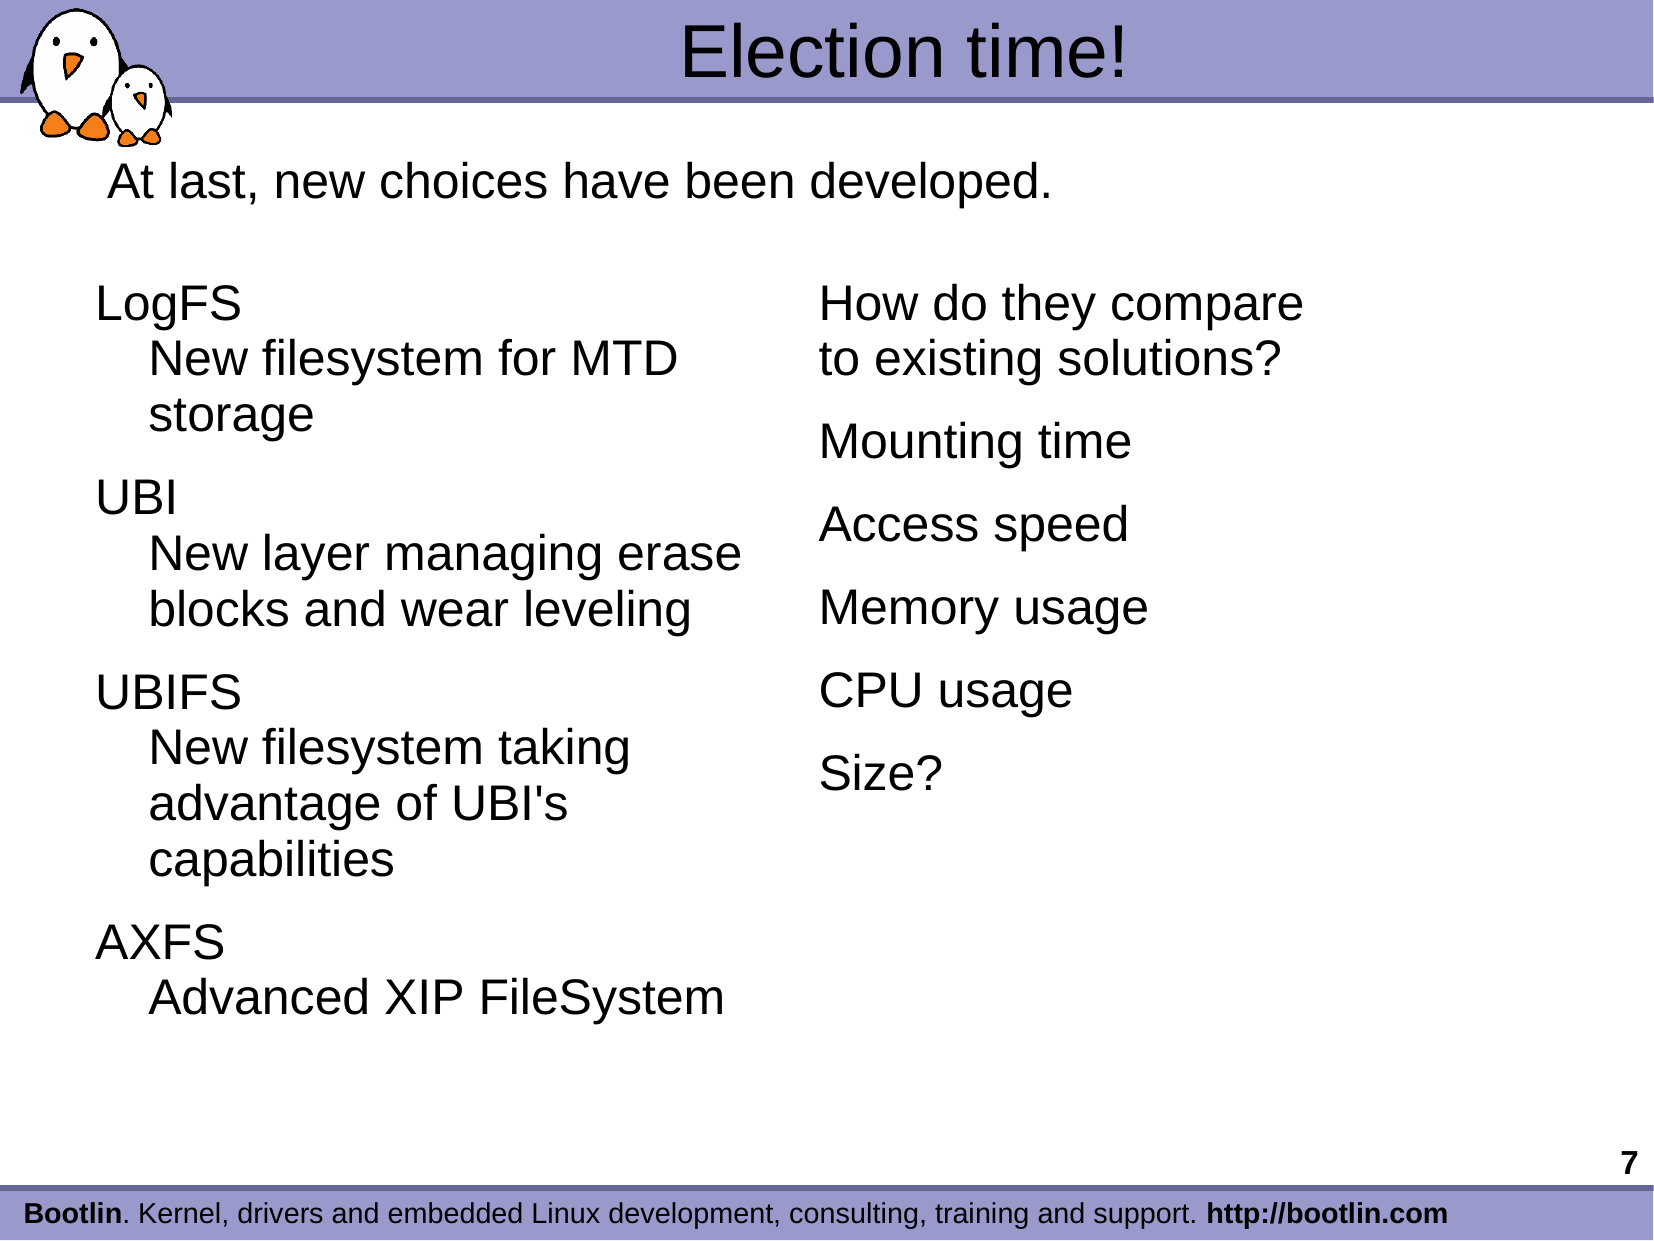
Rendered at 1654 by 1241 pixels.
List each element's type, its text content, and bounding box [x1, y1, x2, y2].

title Election time! [178, 5, 1631, 97]
list LogFS New filesystem for MTD storage UBI New layer managing erase blocks and wear leveling UBIFS New filesystem taking advantage of UBI's capabilities AXFS Advanced XIP FileSystem [77, 274, 767, 1125]
text_box At last, new choices have been developed. [107, 153, 1055, 216]
list How do they compare to existing solutions? Mounting time Access speed Memory usage CPU usage Size? [800, 274, 1490, 1125]
picture [20, 8, 172, 147]
